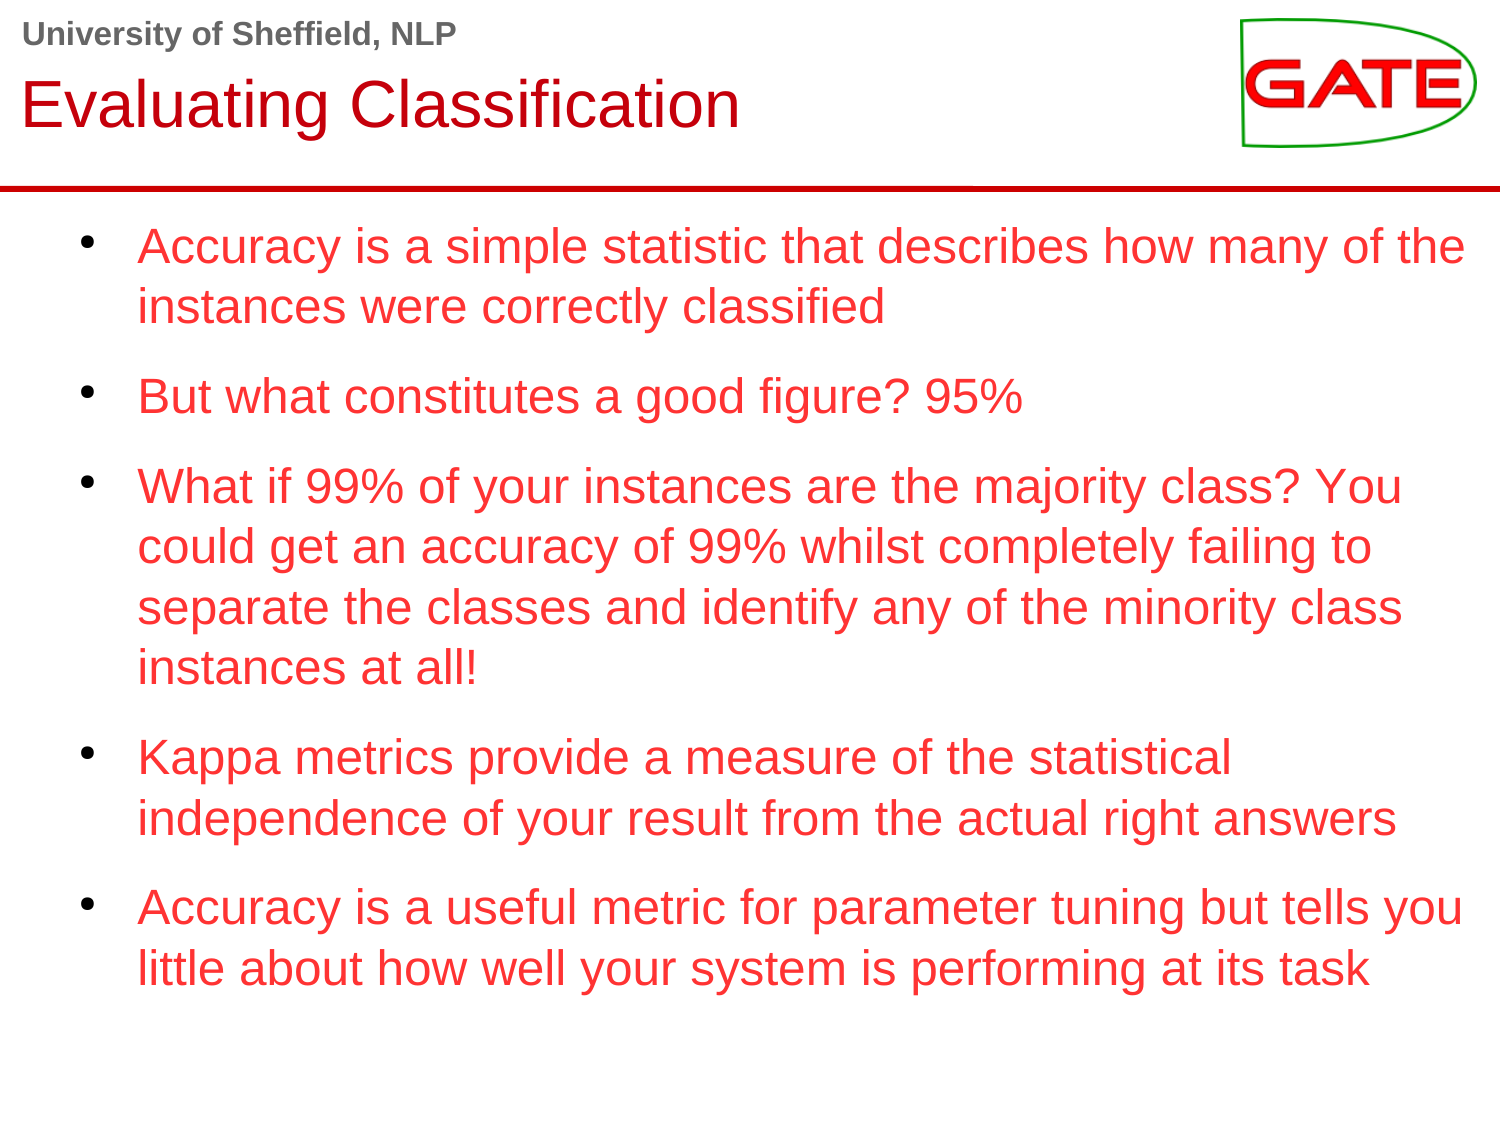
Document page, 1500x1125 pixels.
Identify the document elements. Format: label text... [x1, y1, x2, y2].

list Accuracy is a simple statistic that describes how many of the instances were correctly classified But what constitutes a good figure? 95% What if 99% of your instances are the majority class? You could get an accuracy of 99% whilst completely failing to separate the classes and identify any of the minority class instances at all! Kappa metrics provide a measure of the statistical independence of your result from the actual right answers Accuracy is a useful metric for parameter tuning but tells you little about how well your system is performing at its task [23, 212, 1477, 1063]
title Evaluating Classification [20, 45, 1240, 166]
picture [1240, 18, 1477, 148]
